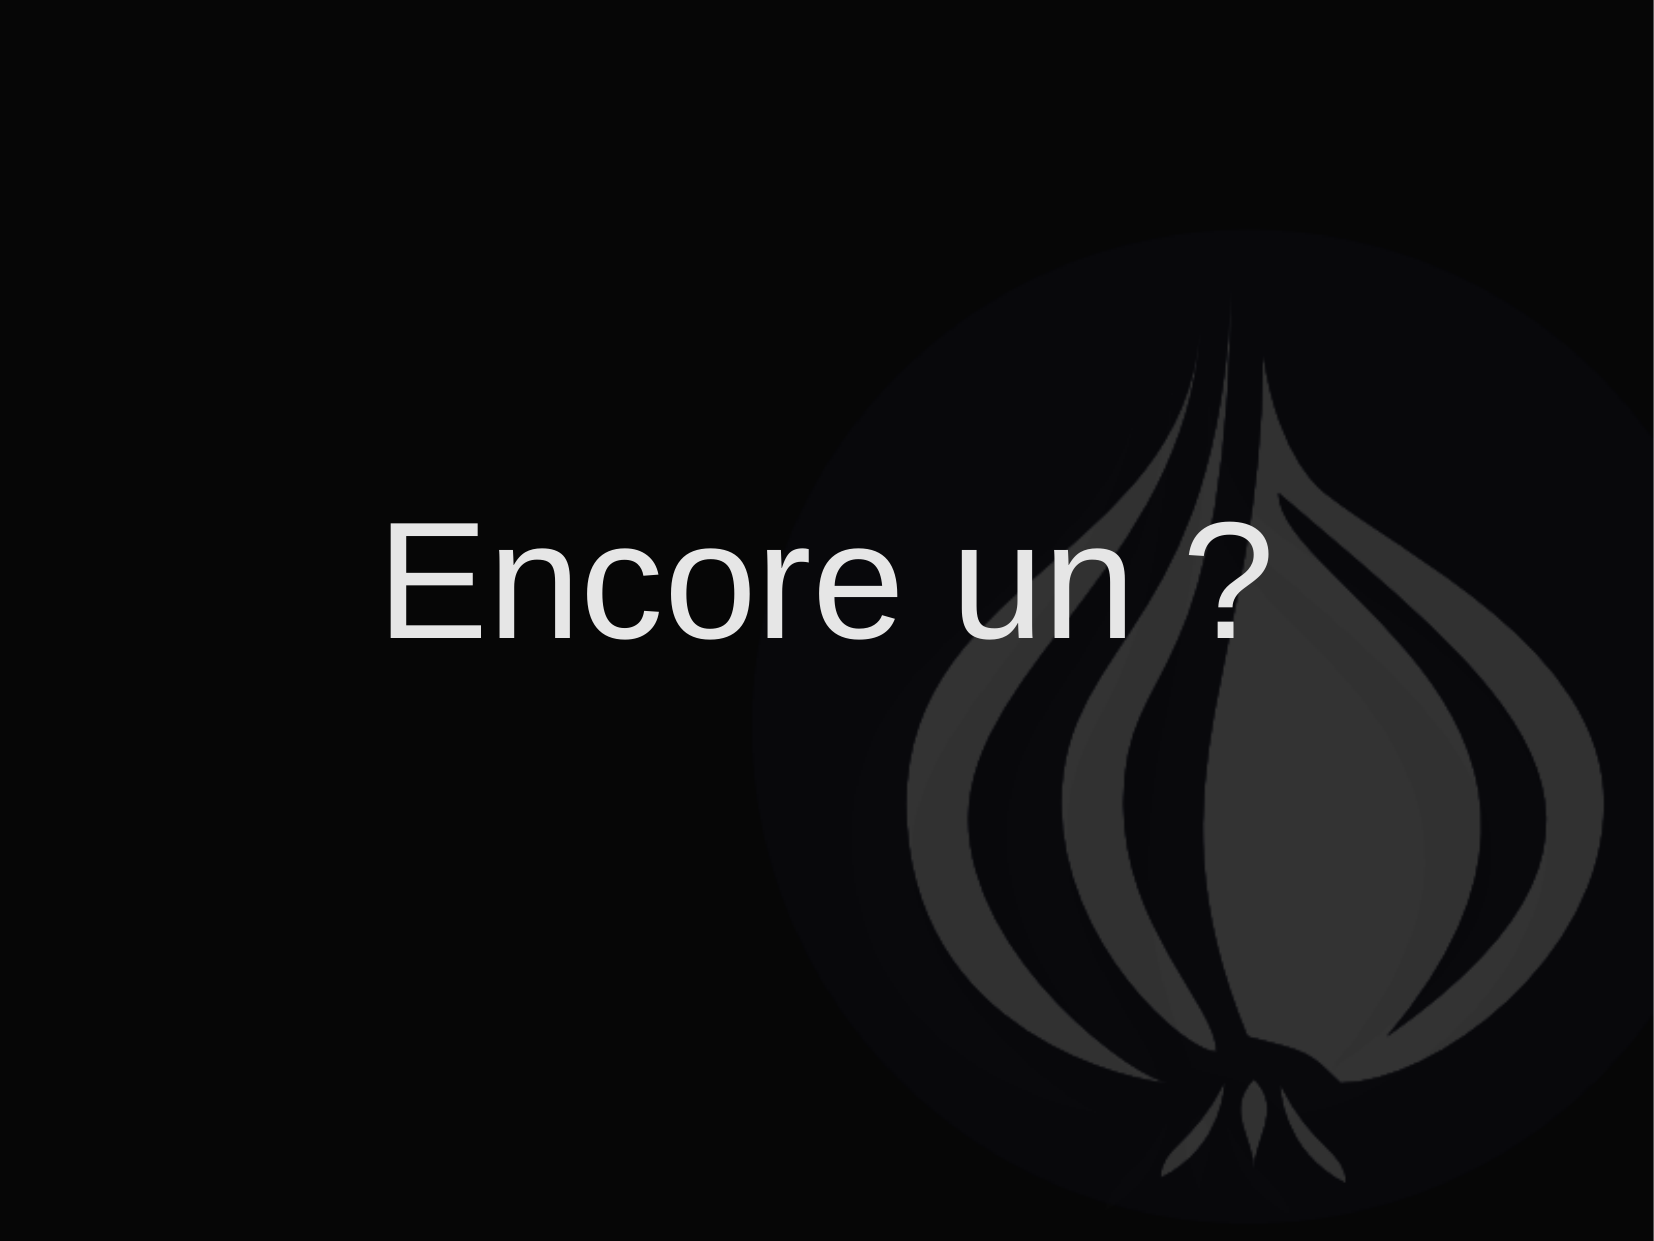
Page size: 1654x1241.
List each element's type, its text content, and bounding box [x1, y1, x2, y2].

subtitle Encore un ? [82, 59, 1571, 1102]
picture [0, 0, 1654, 1241]
